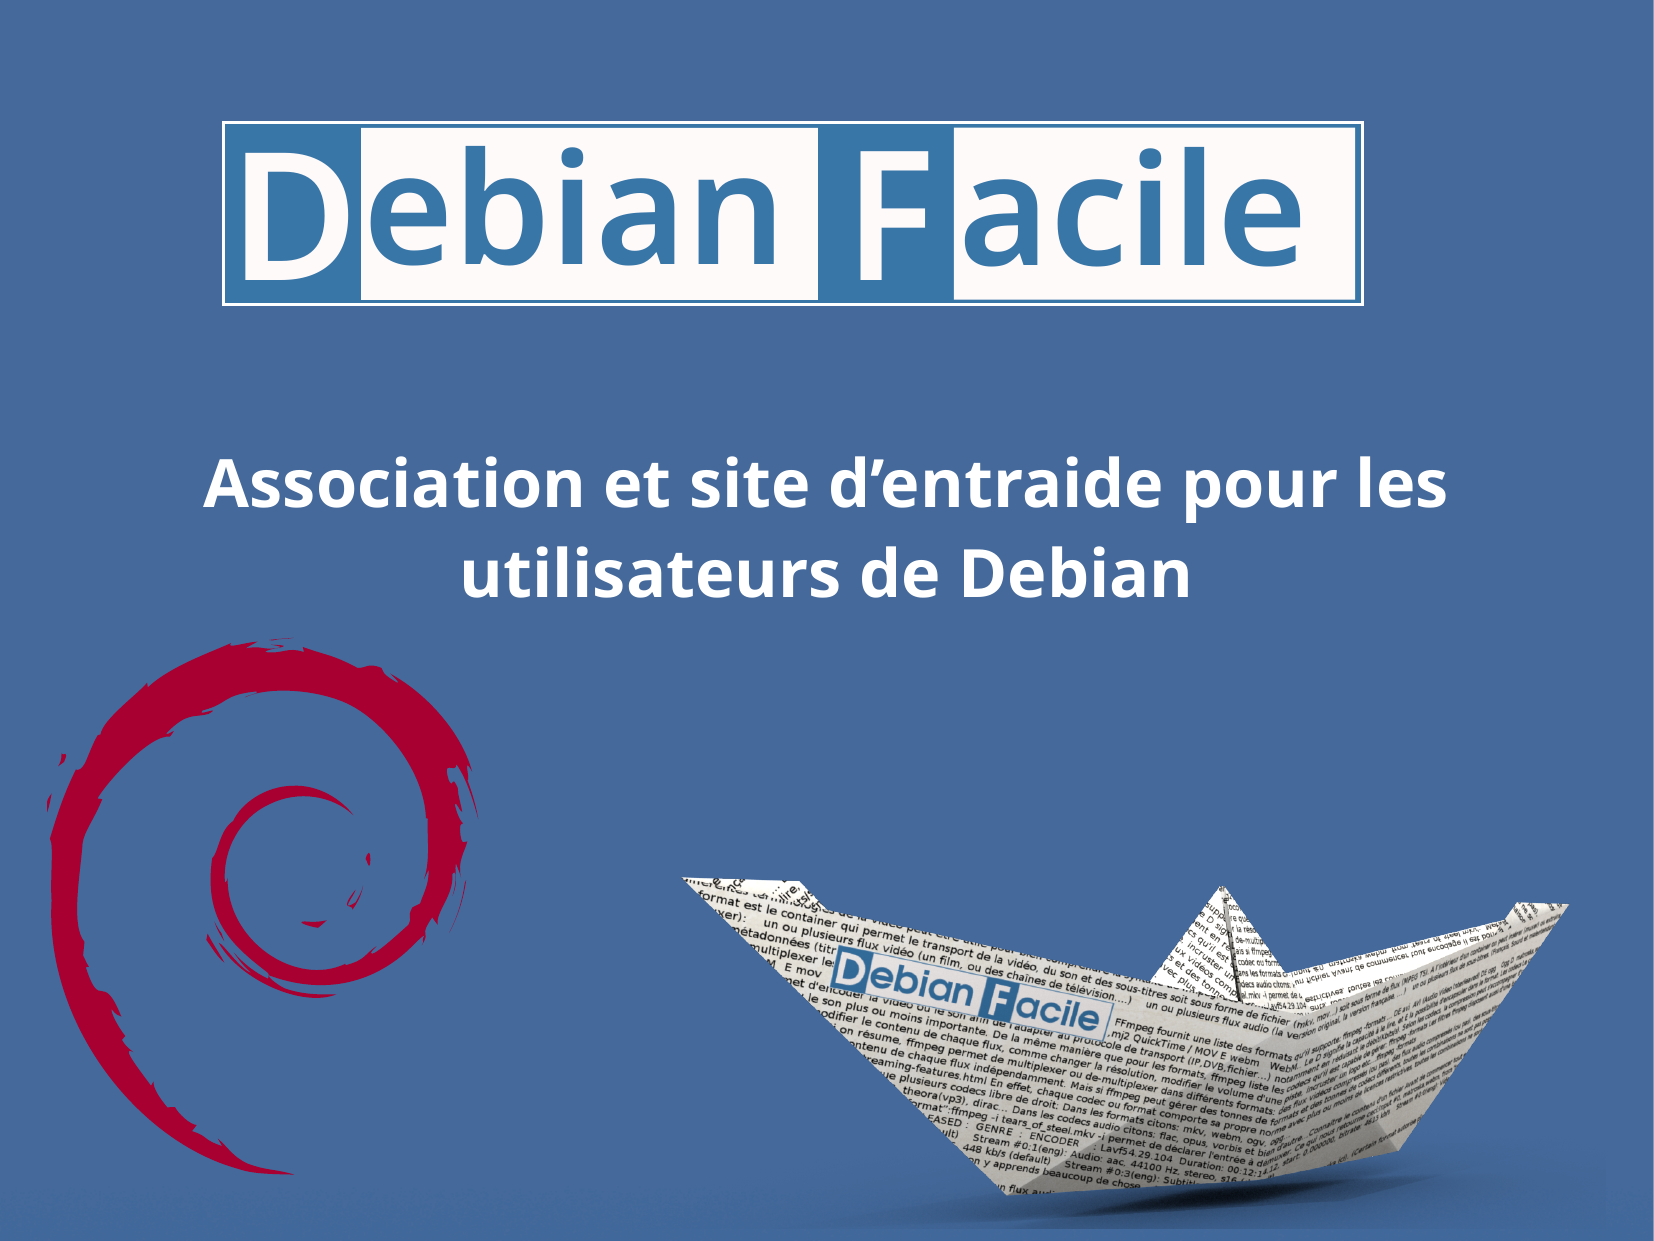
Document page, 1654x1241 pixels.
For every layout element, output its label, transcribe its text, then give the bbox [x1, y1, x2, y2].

subtitle Association et site d’entraide pour les utilisateurs de Debian [82, 185, 1571, 1146]
picture [0, 0, 1654, 1241]
